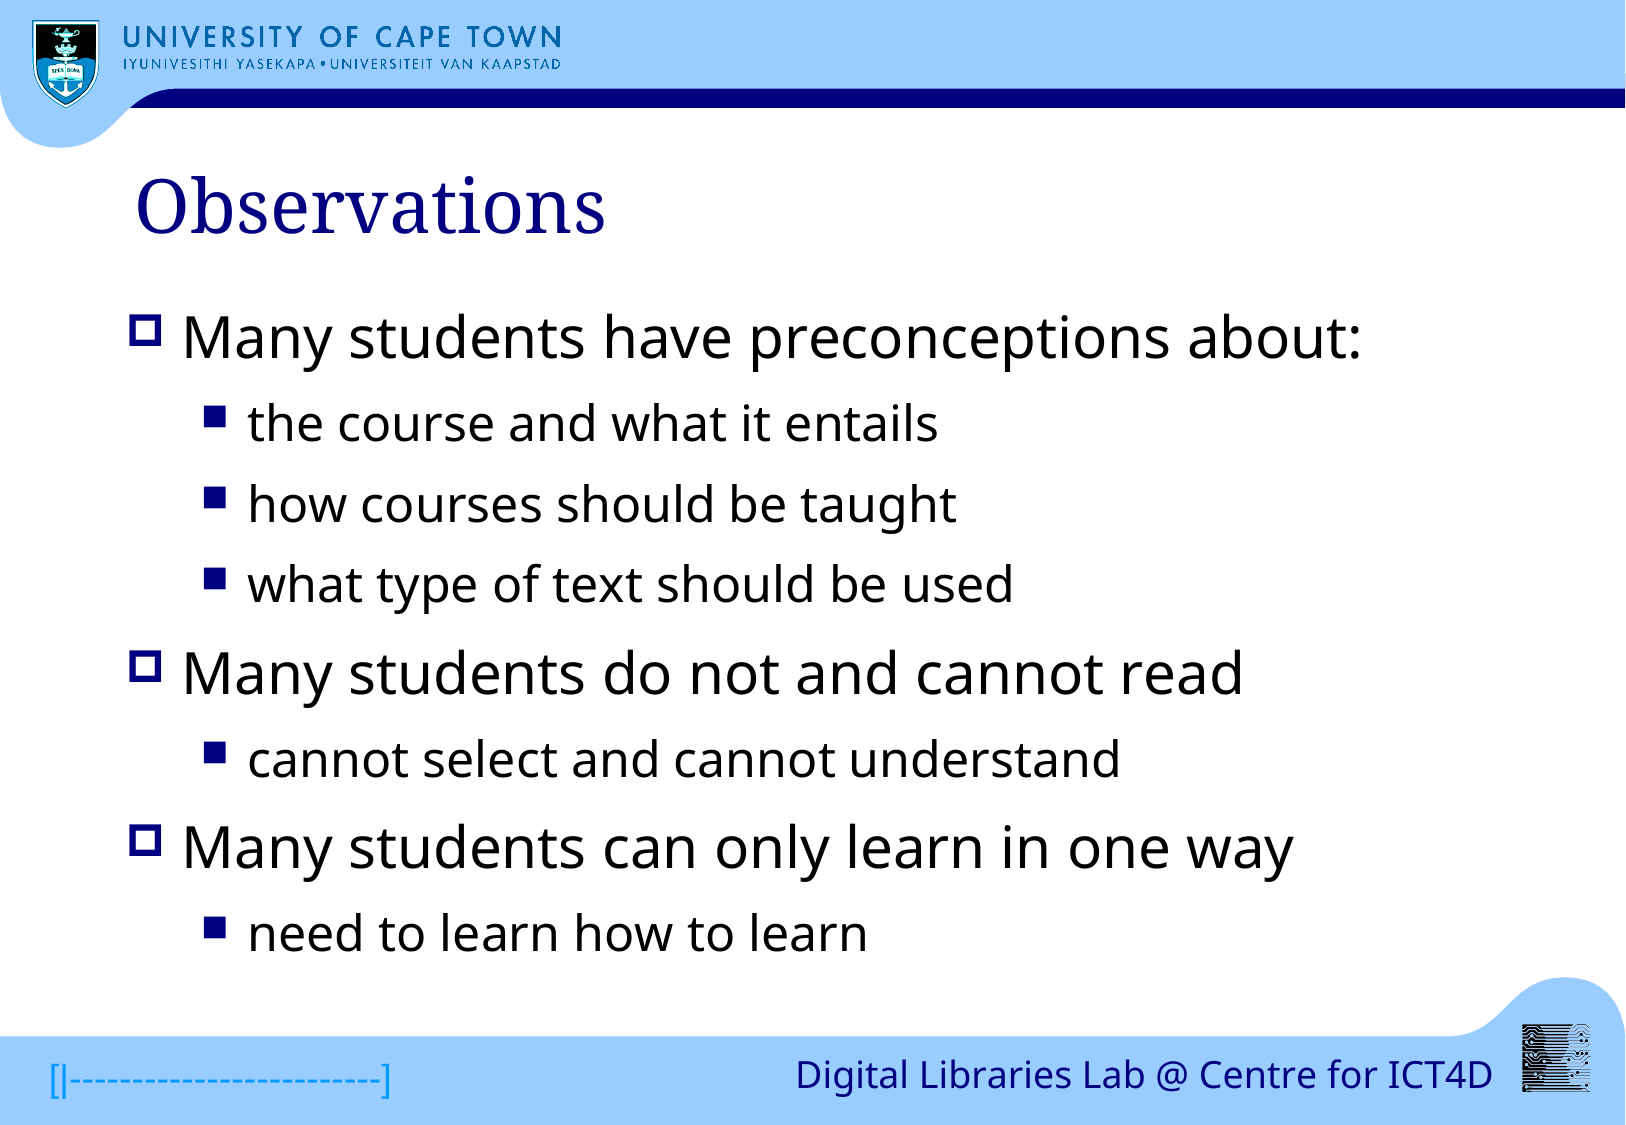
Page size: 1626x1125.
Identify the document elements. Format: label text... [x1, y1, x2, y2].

picture [1522, 1024, 1591, 1092]
title Observations [134, 140, 1571, 268]
picture [32, 20, 100, 109]
text_box [|-------------------------] [34, 1046, 663, 1112]
picture [120, 23, 563, 71]
list Many students have preconceptions about: the course and what it entails how courses should be taught what type of text should be used Many students do not and cannot read cannot select and cannot understand Many students can only learn in one way need to learn how to learn [125, 296, 1570, 949]
